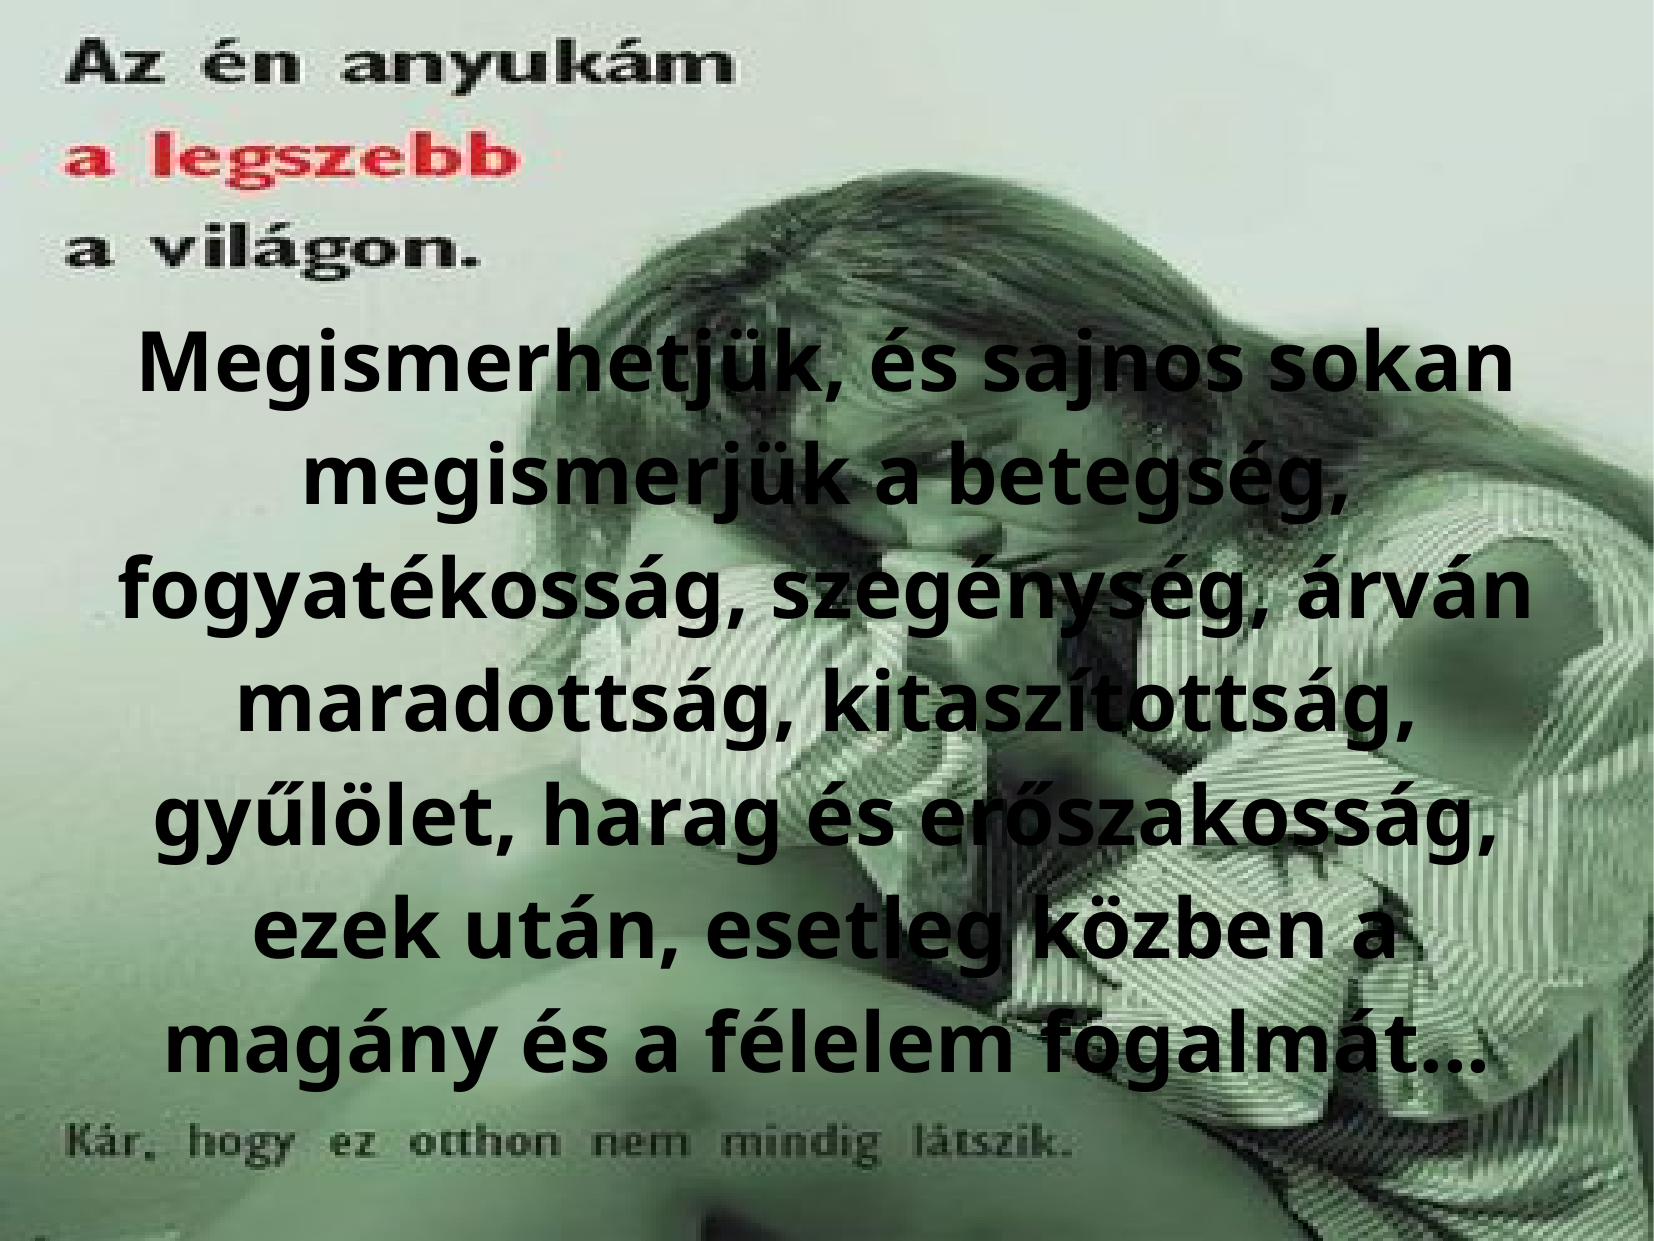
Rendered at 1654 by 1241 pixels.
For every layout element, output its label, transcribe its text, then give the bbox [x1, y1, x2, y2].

subtitle Megismerhetjük, és sajnos sokan megismerjük a betegség, fogyatékosság, szegénység, árván maradottság, kitaszítottság, gyűlölet, harag és erőszakosság, ezek után, esetleg közben a magány és a félelem fogalmát... [82, 293, 1571, 1106]
picture [0, 0, 1654, 1241]
